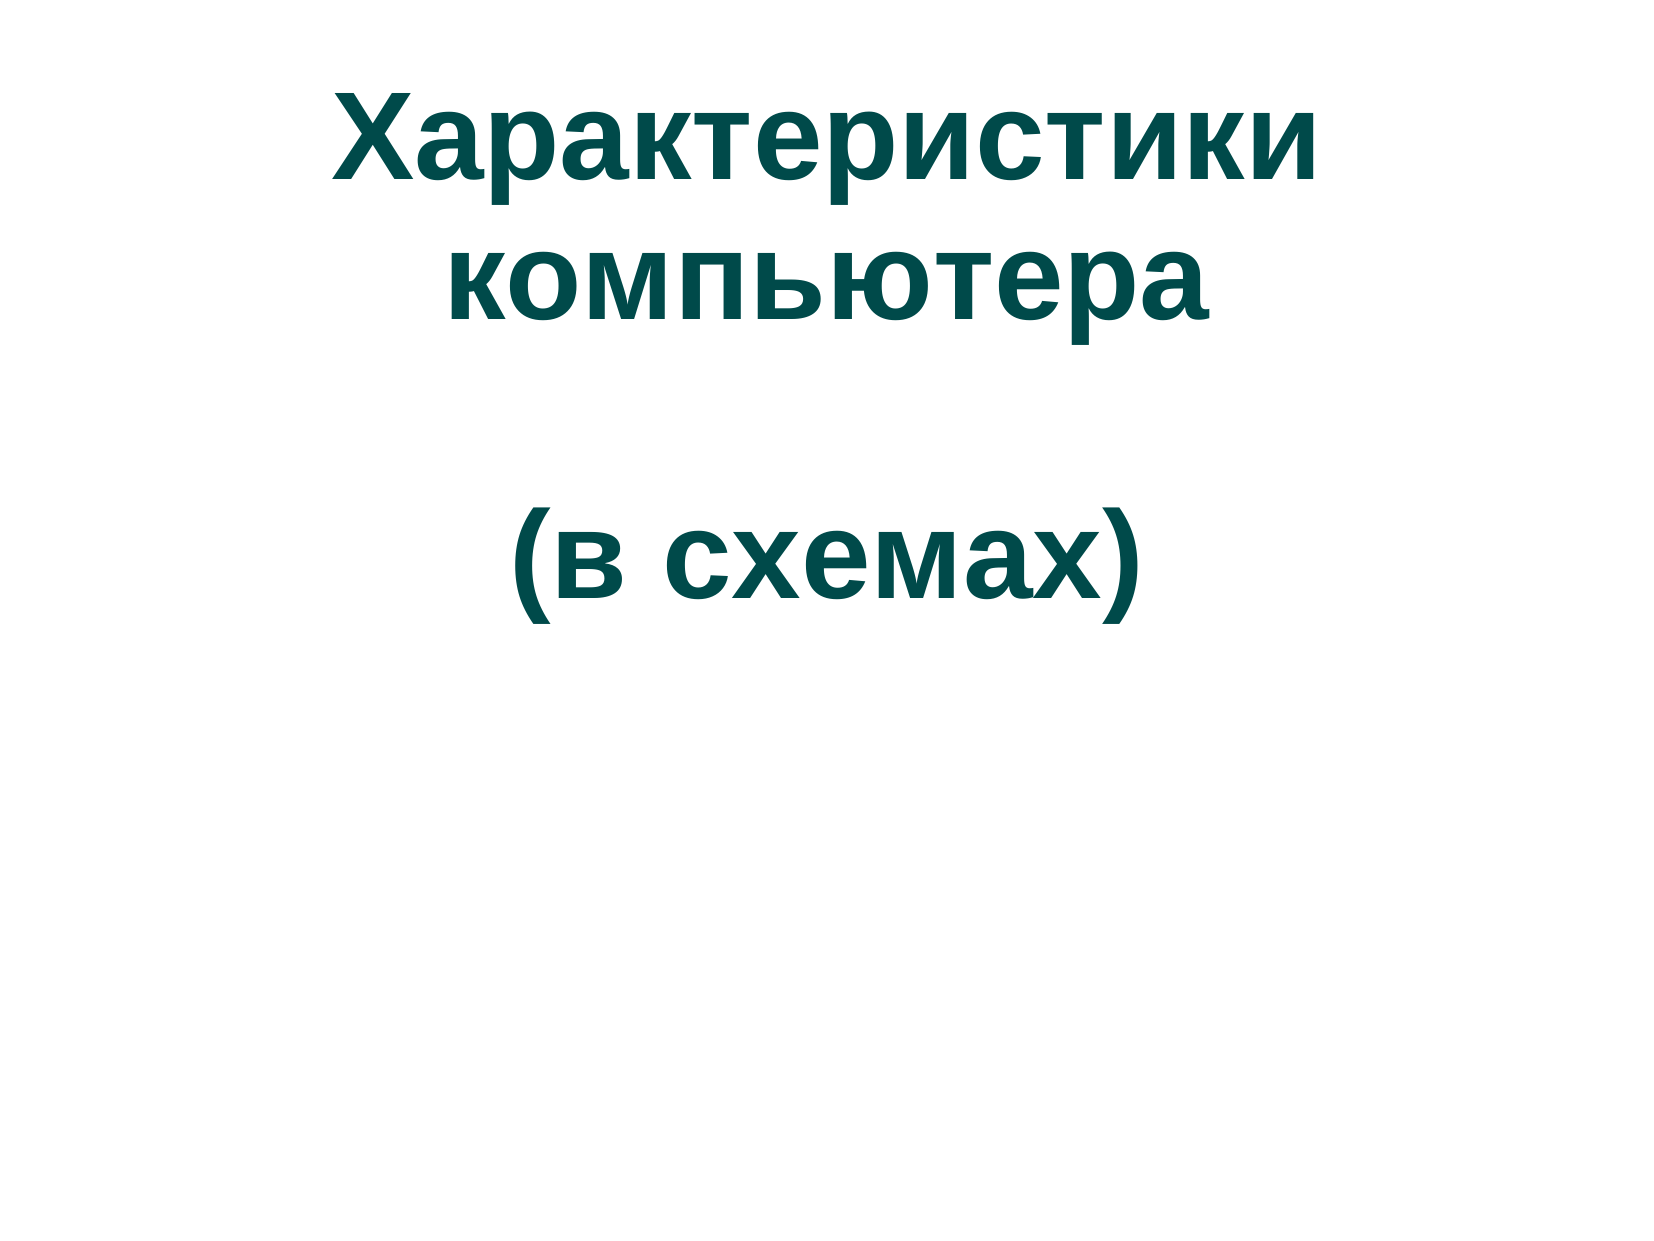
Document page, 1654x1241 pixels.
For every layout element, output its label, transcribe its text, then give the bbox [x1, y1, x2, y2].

text_box Характеристики компьютера (в схемах) [59, 59, 1595, 634]
